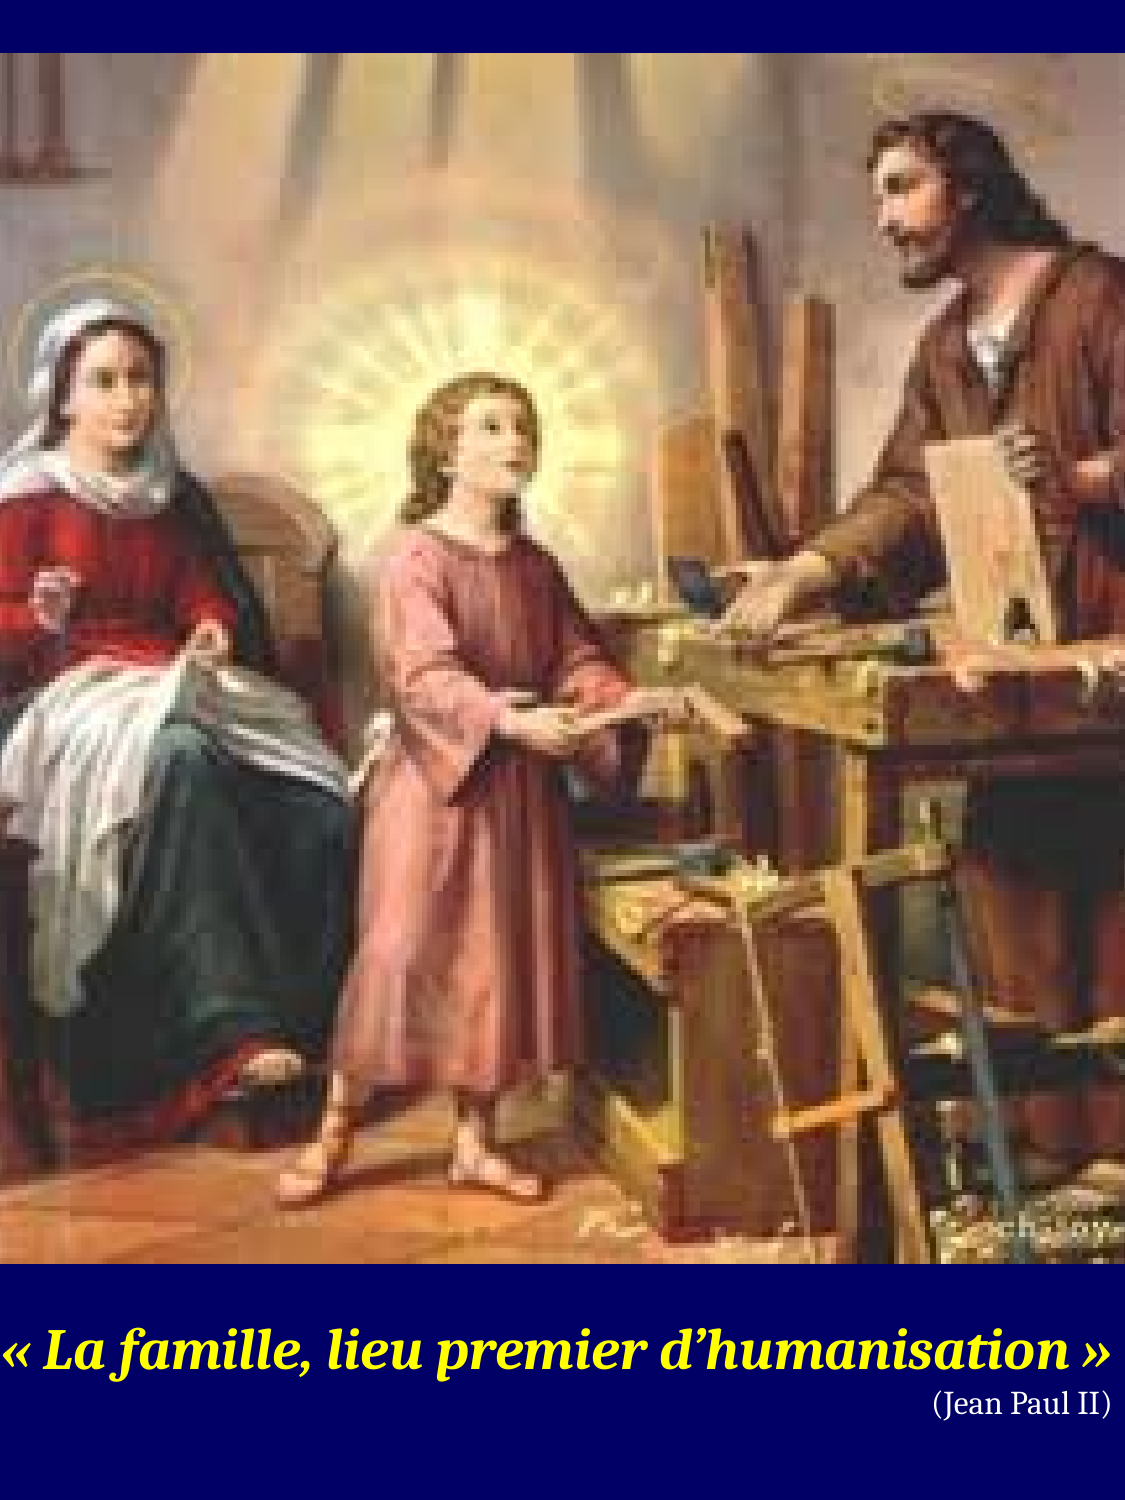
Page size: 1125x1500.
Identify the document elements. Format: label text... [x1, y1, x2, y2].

text_box « La famille, lieu premier d’humanisation » (Jean Paul II) [0, 1303, 1125, 1429]
picture [0, 53, 1125, 1264]
